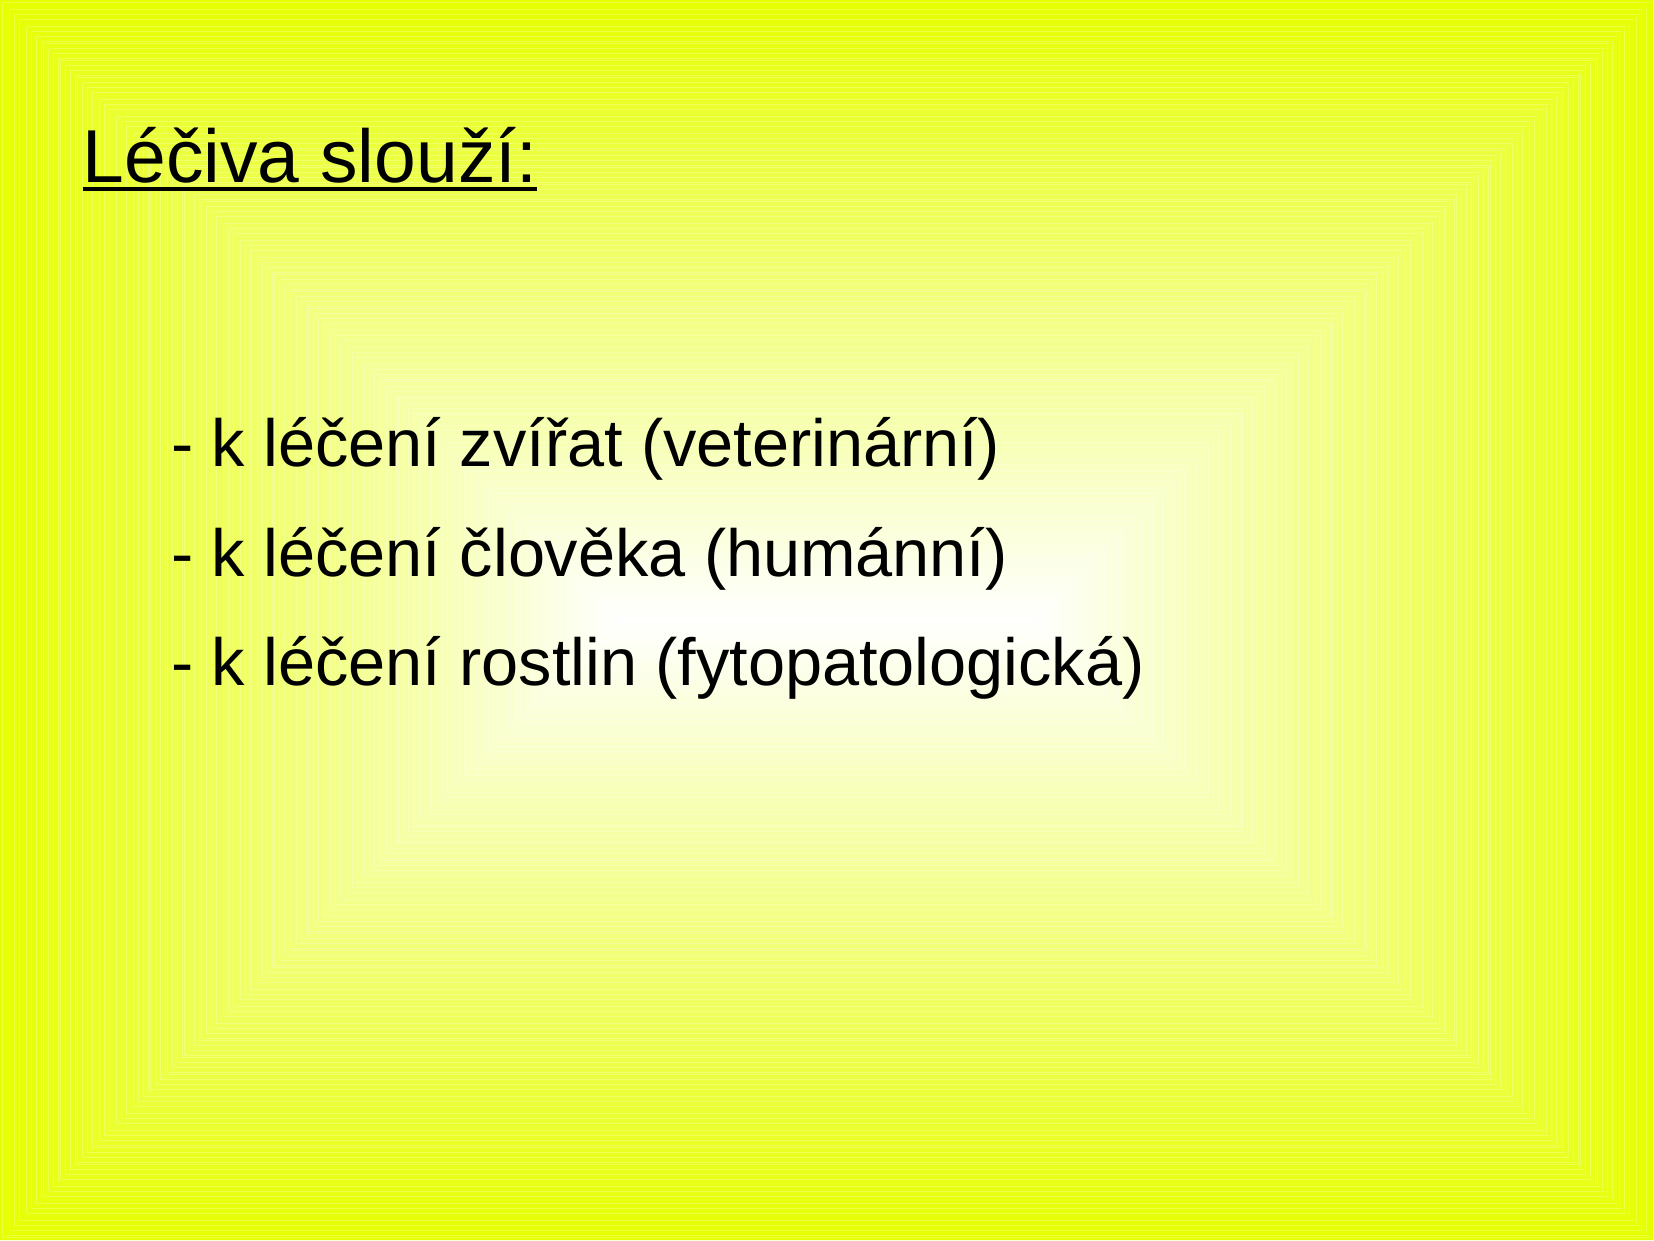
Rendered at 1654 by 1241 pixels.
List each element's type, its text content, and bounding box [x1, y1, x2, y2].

title Léčiva slouží: [82, 49, 1571, 257]
list - k léčení zvířat (veterinární) - k léčení člověka (humánní) - k léčení rostlin (fytopatologická) [82, 290, 1571, 1109]
